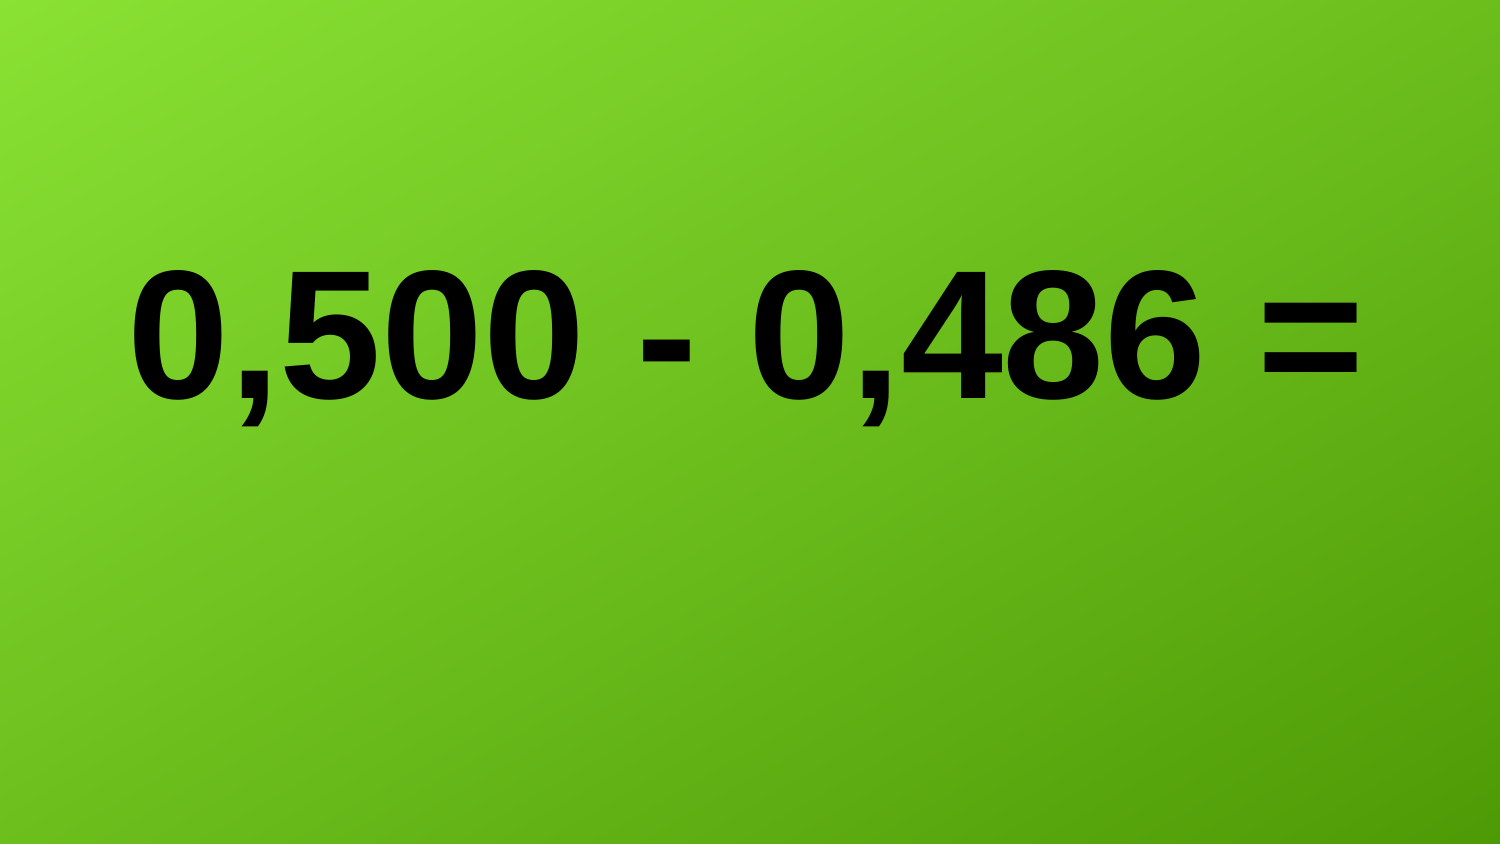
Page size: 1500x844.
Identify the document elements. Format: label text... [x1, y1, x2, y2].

text_box 0,500 - 0,486 = [112, 259, 1388, 450]
